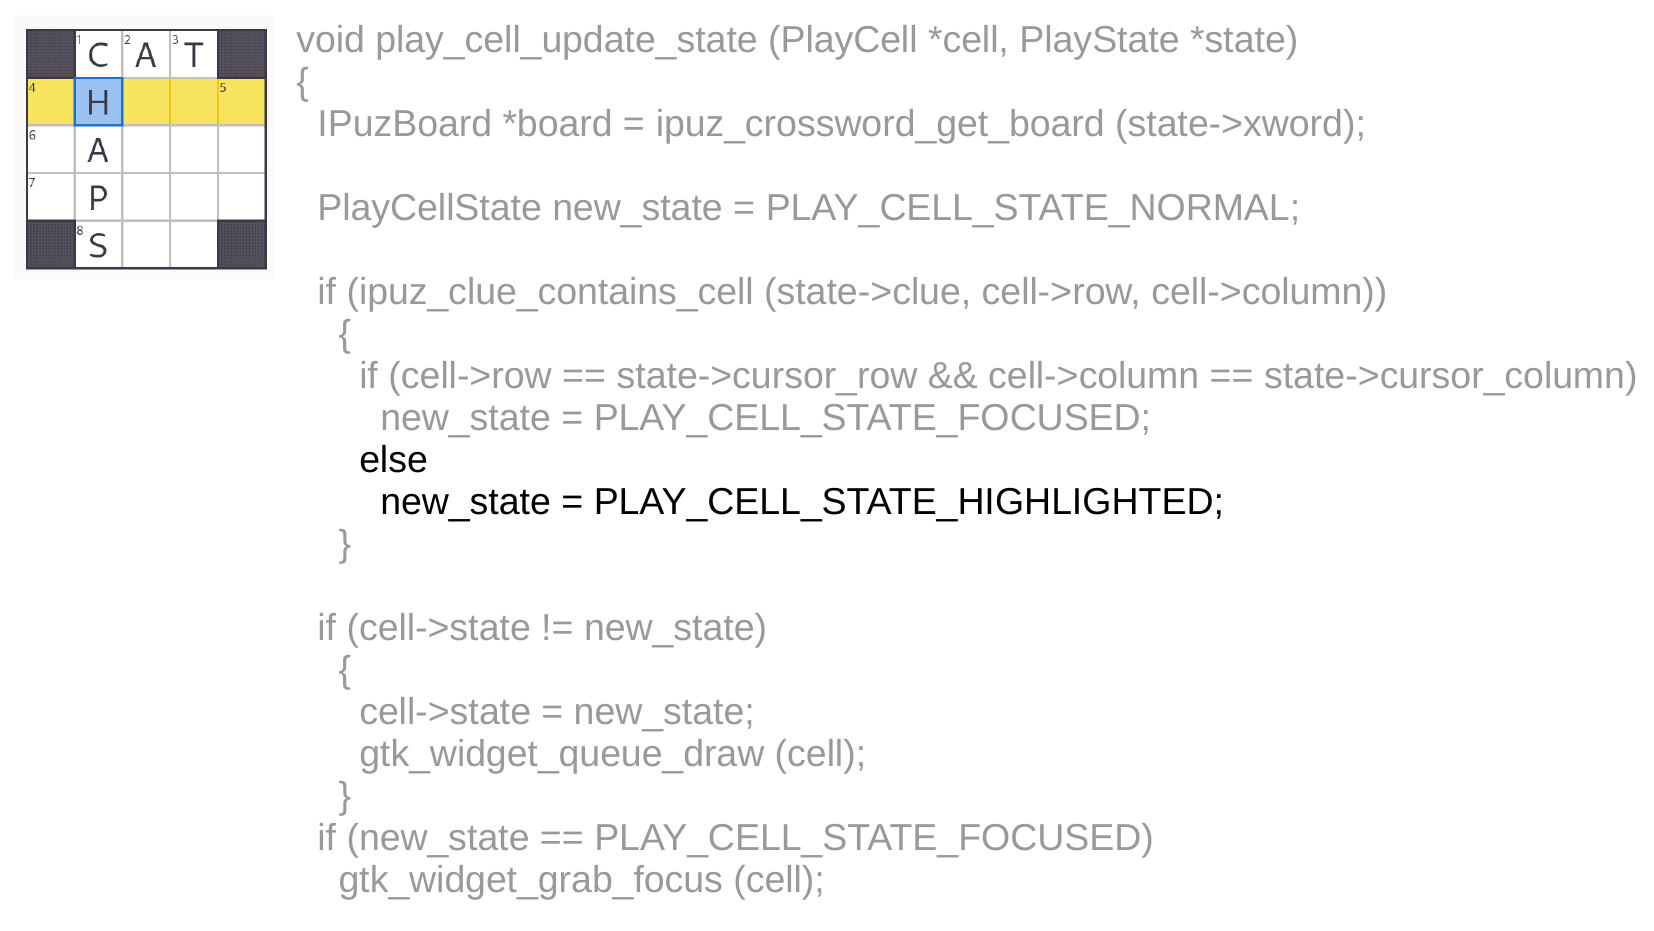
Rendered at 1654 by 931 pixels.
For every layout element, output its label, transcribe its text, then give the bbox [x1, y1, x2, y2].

picture [14, 15, 274, 279]
text_box void play_cell_update_state (PlayCell *cell, PlayState *state) { IPuzBoard *board = ipuz_crossword_get_board (state->xword); PlayCellState new_state = PLAY_CELL_STATE_NORMAL; if (ipuz_clue_contains_cell (state->clue, cell->row, cell->column)) { if (cell->row == state->cursor_row && cell->column == state->cursor_column) new_state = PLAY_CELL_STATE_FOCUSED; else new_state = PLAY_CELL_STATE_HIGHLIGHTED; } if (cell->state != new_state) { cell->state = new_state; gtk_widget_queue_draw (cell); } if (new_state == PLAY_CELL_STATE_FOCUSED) gtk_widget_grab_focus (cell); // ... } [281, 11, 1654, 931]
